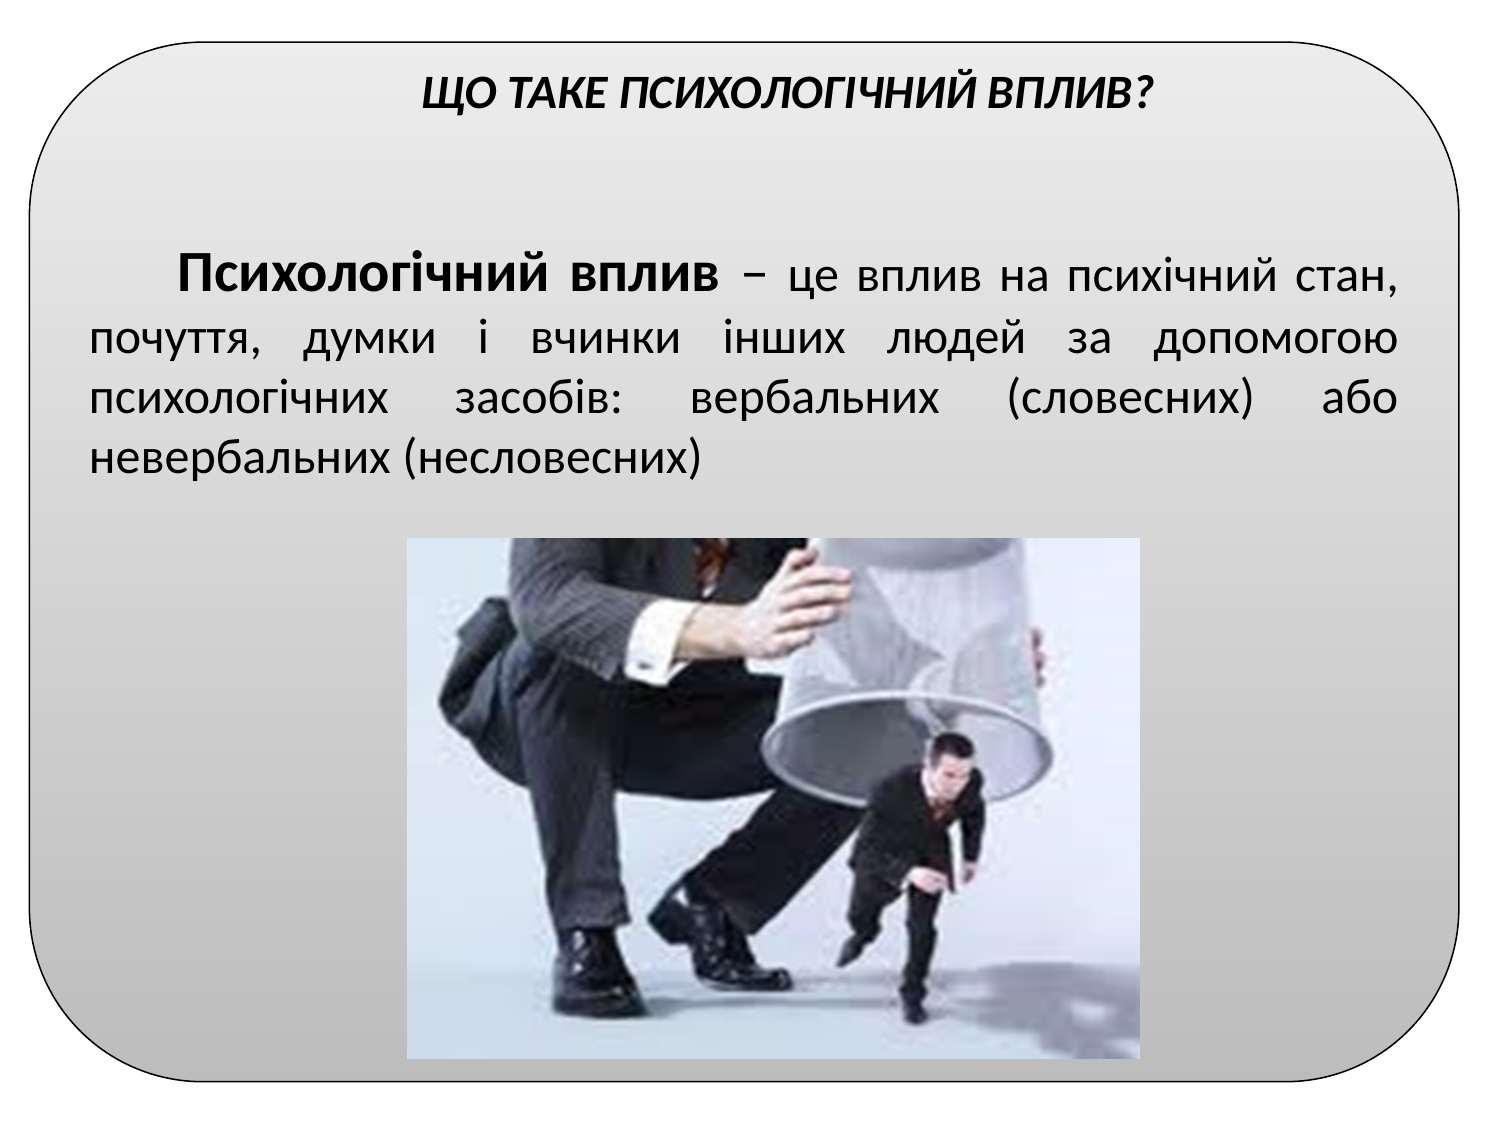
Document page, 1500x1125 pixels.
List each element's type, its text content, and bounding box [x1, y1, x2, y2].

text_box ЩО ТАКЕ ПСИХОЛОГІЧНИЙ ВПЛИВ? Психологічний вплив – це вплив на психічний стан, почуття, думки і вчинки інших людей за допомогою психологічних засобів: вербальних (словесних) або невербальних (несловесних) [29, 42, 1459, 1082]
picture [407, 538, 1140, 1059]
